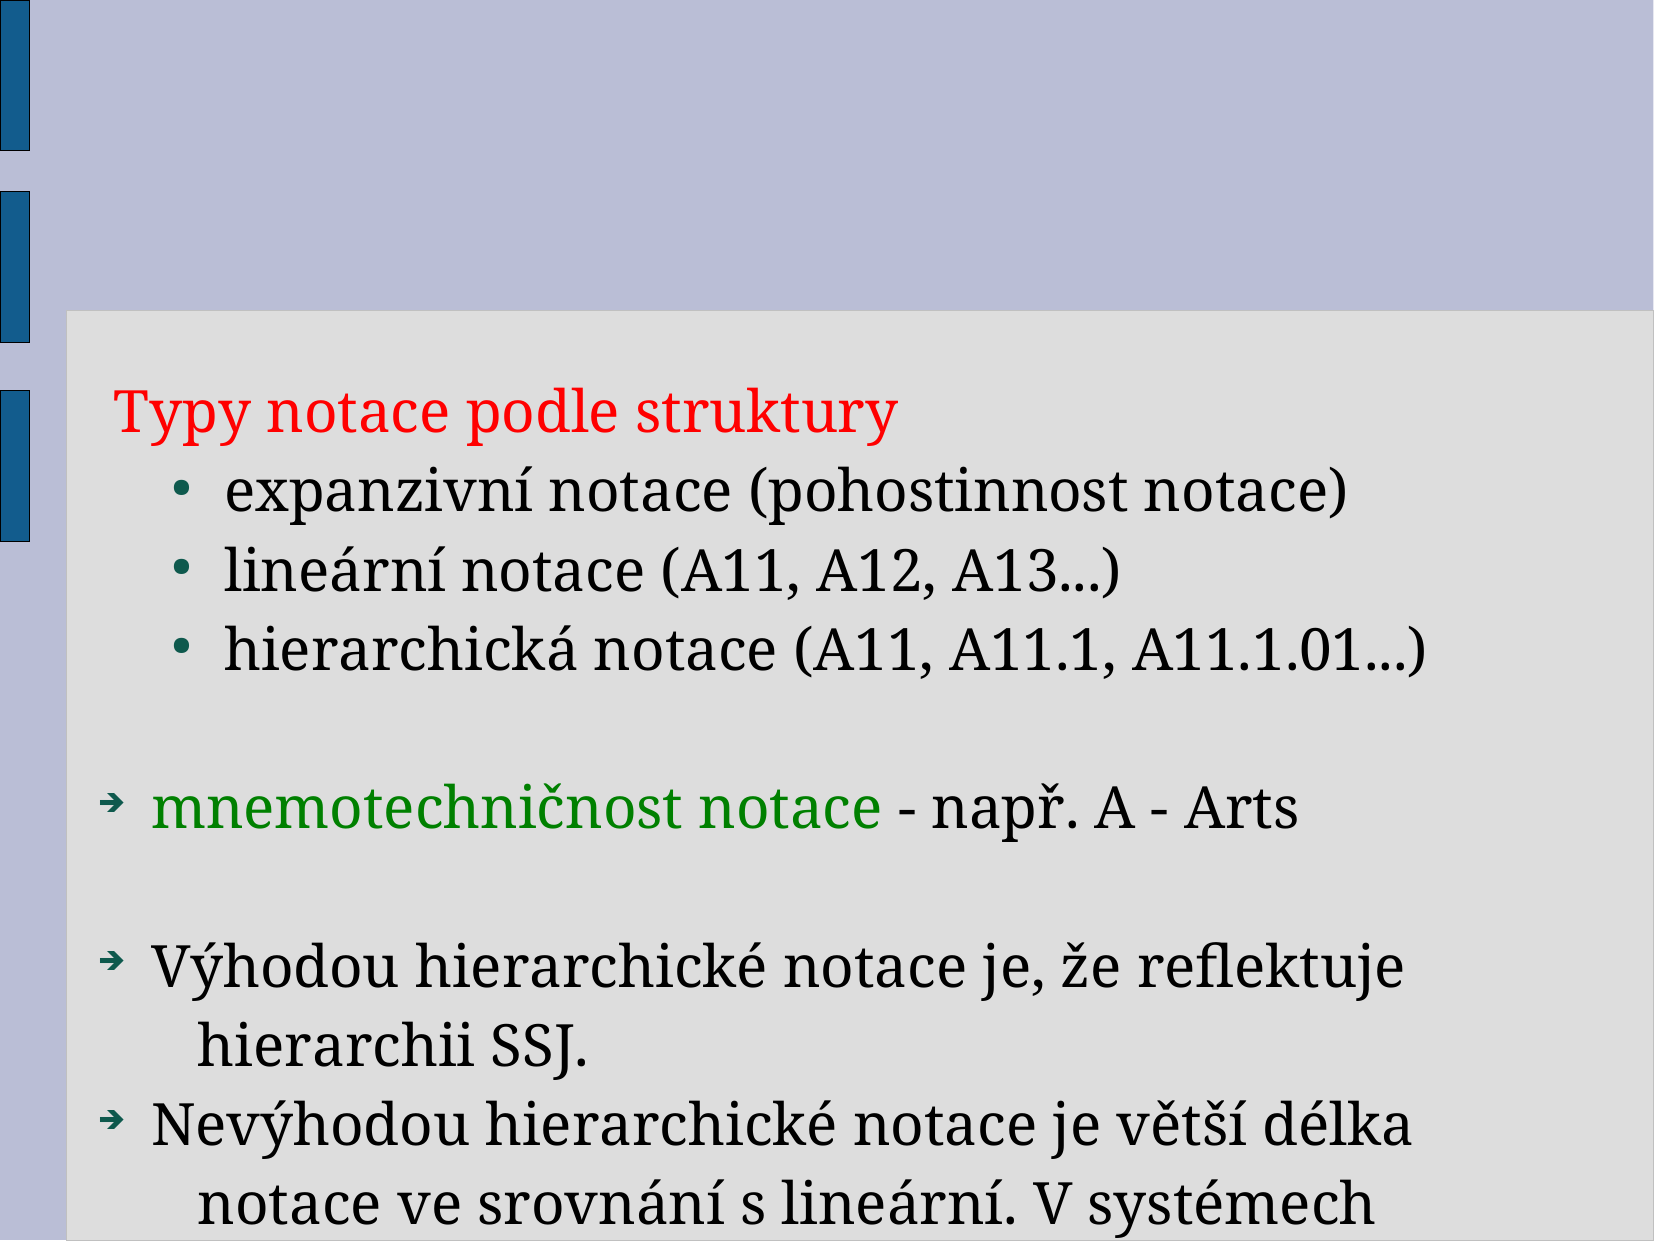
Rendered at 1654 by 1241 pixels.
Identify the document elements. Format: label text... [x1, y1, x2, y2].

list Typy notace podle struktury expanzivní notace (pohostinnost notace) lineární notace (A11, A12, A13...) hierarchická notace (A11, A11.1, A11.1.01...) mnemotechničnost notace - např. A - Arts Výhodou hierarchické notace je, že reflektuje hierarchii SSJ. Nevýhodou hierarchické notace je větší délka notace ve srovnání s lineární. V systémech třídění, které nepoužívají hierarchické notace, je pružnost notace obvykle větší. [5, 370, 1565, 1241]
